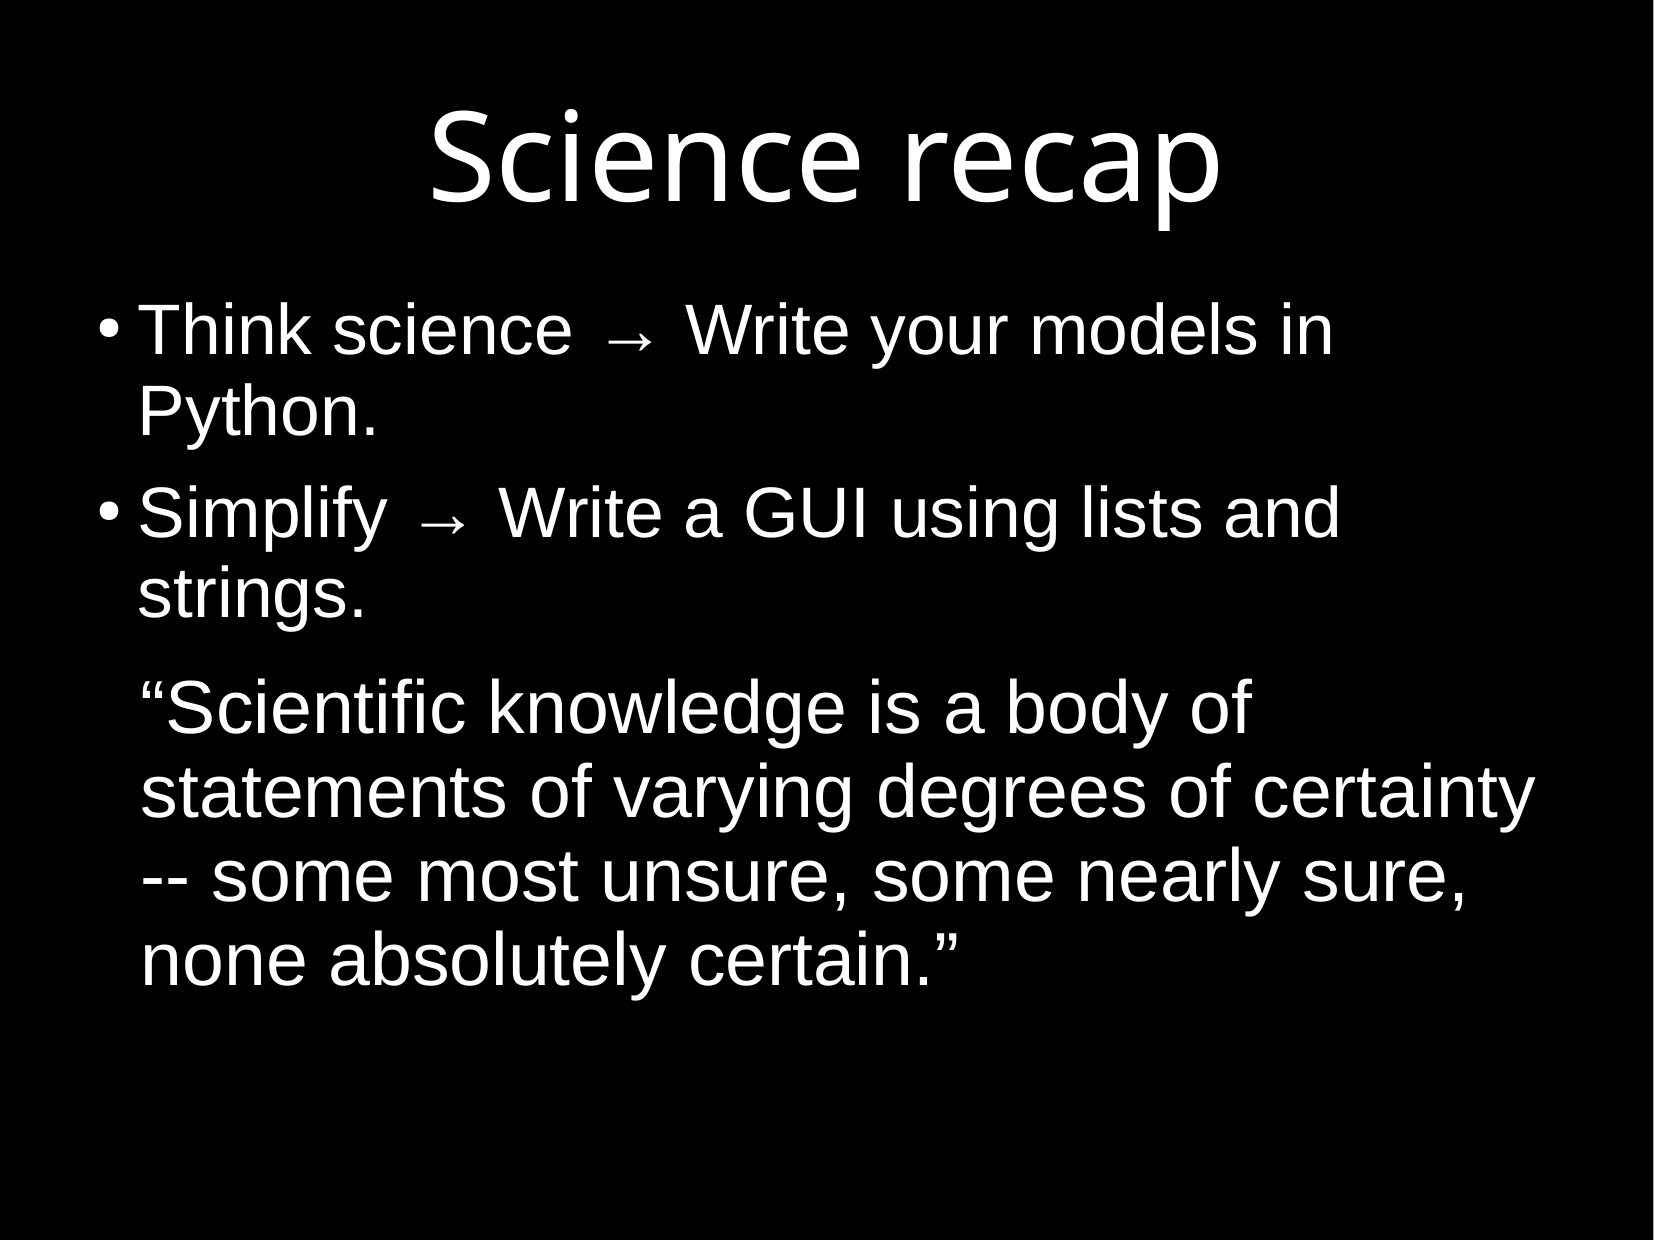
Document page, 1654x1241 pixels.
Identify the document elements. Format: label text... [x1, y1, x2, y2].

title Science recap [82, 49, 1571, 257]
list Think science → Write your models in Python. Simplify → Write a GUI using lists and strings. [82, 290, 1571, 634]
list “Scientific knowledge is a body of statements of varying degrees of certainty -- some most unsure, some nearly sure, none absolutely certain.” [82, 665, 1571, 1009]
